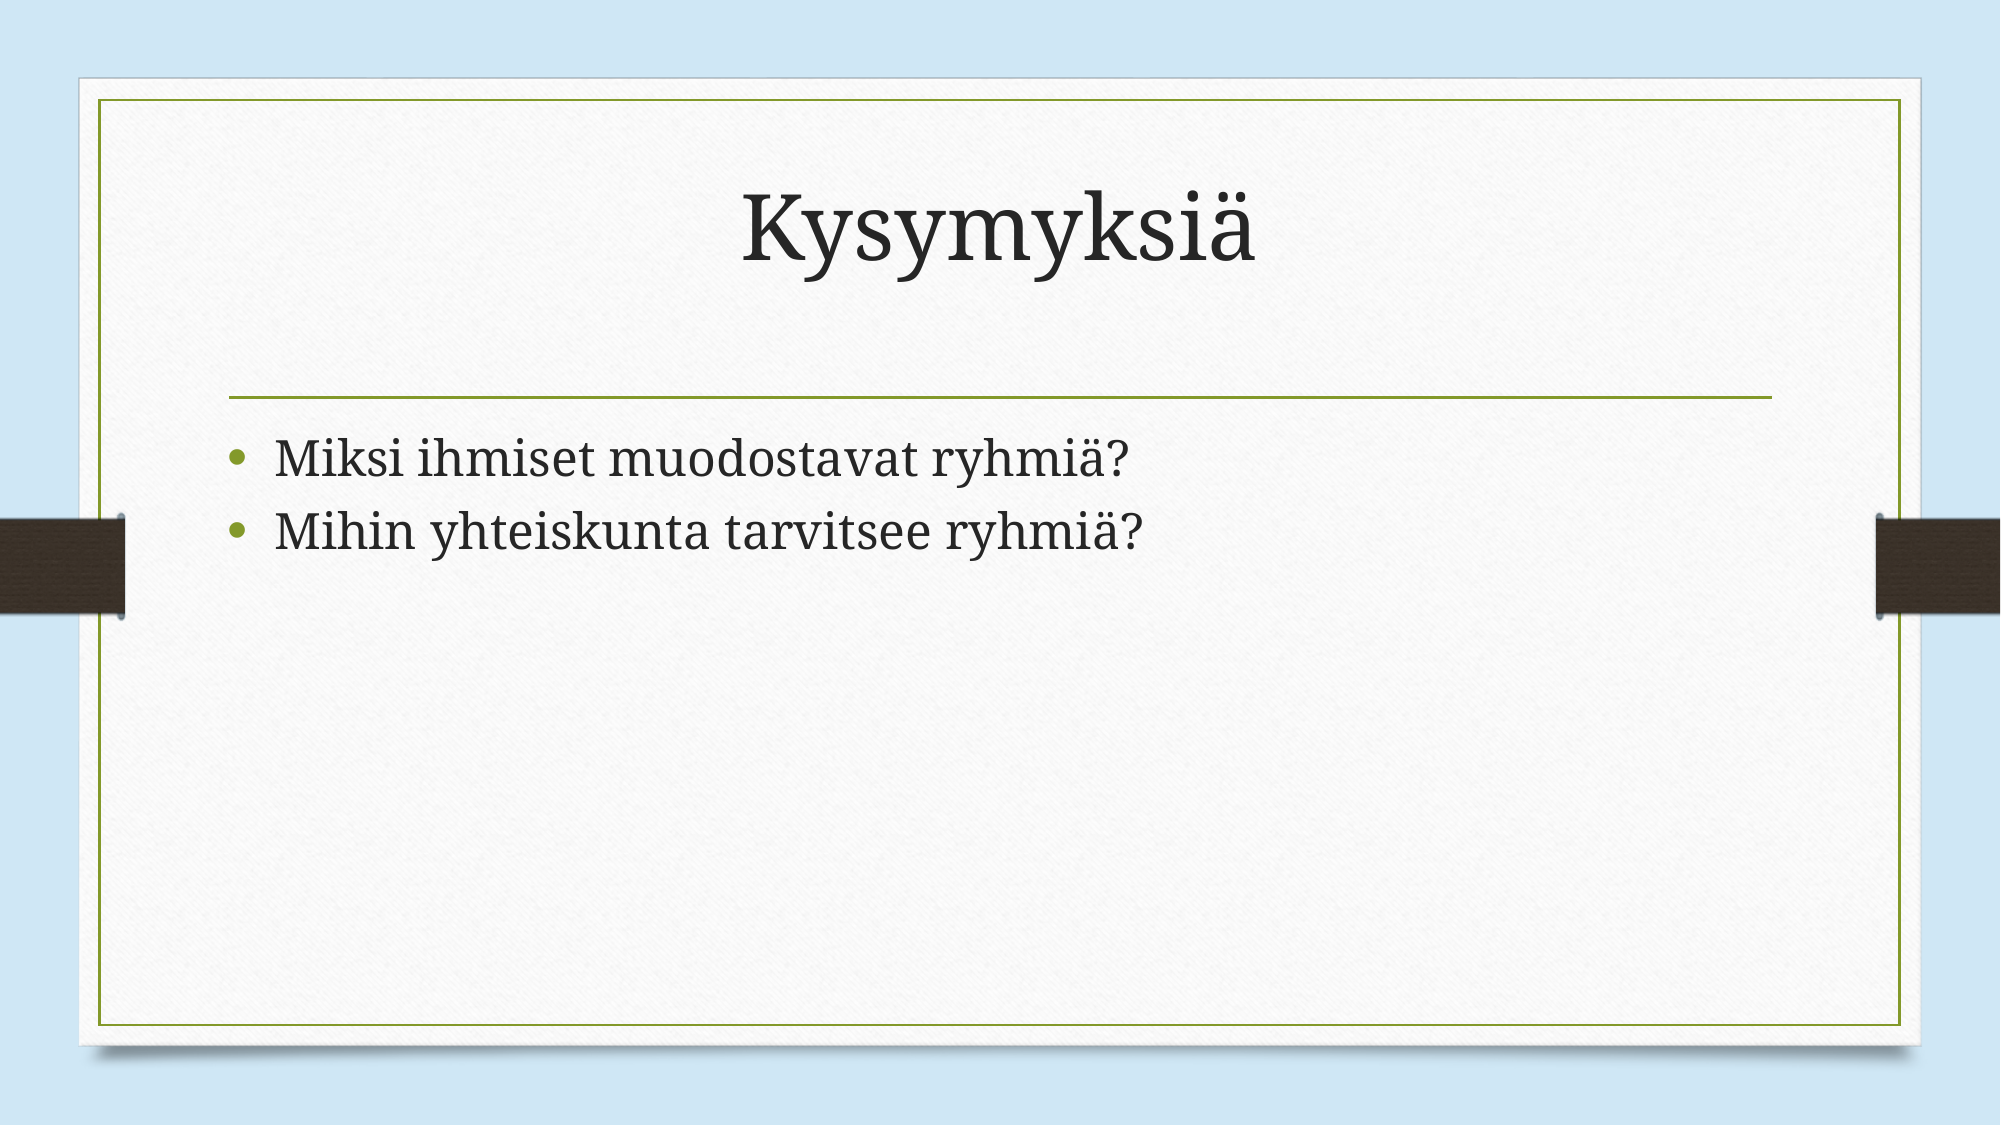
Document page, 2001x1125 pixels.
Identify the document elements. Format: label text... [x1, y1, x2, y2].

picture [0, 0, 2001, 1125]
title Kysymyksiä [212, 161, 1788, 375]
list Miksi ihmiset muodostavat ryhmiä? Mihin yhteiskunta tarvitsee ryhmiä? [212, 419, 1788, 964]
